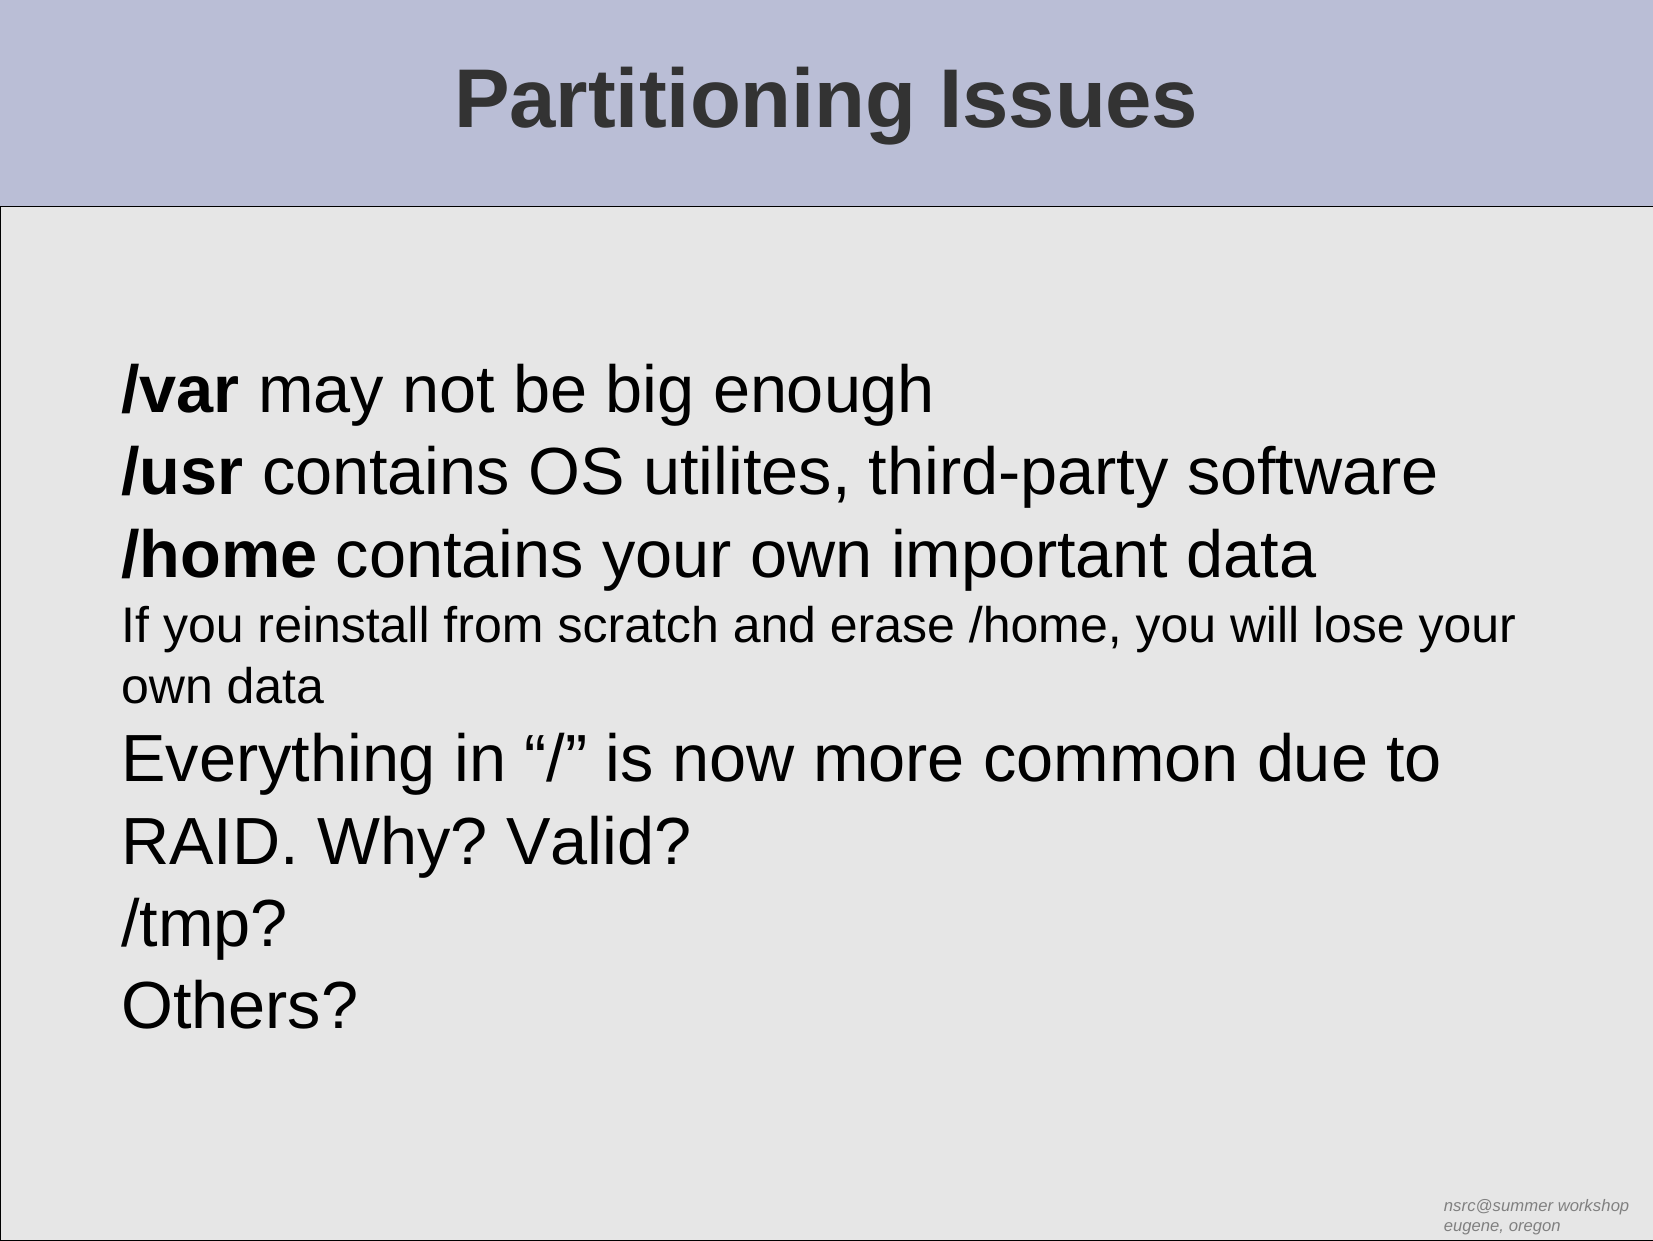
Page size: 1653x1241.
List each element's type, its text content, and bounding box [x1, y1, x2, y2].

title Partitioning Issues [0, 0, 1653, 208]
list /var may not be big enough /usr contains OS utilites, third-party software /home contains your own important data If you reinstall from scratch and erase /home, you will lose your own data Everything in “/” is now more common due to RAID. Why? Valid? /tmp? Others? [121, 344, 1534, 1101]
